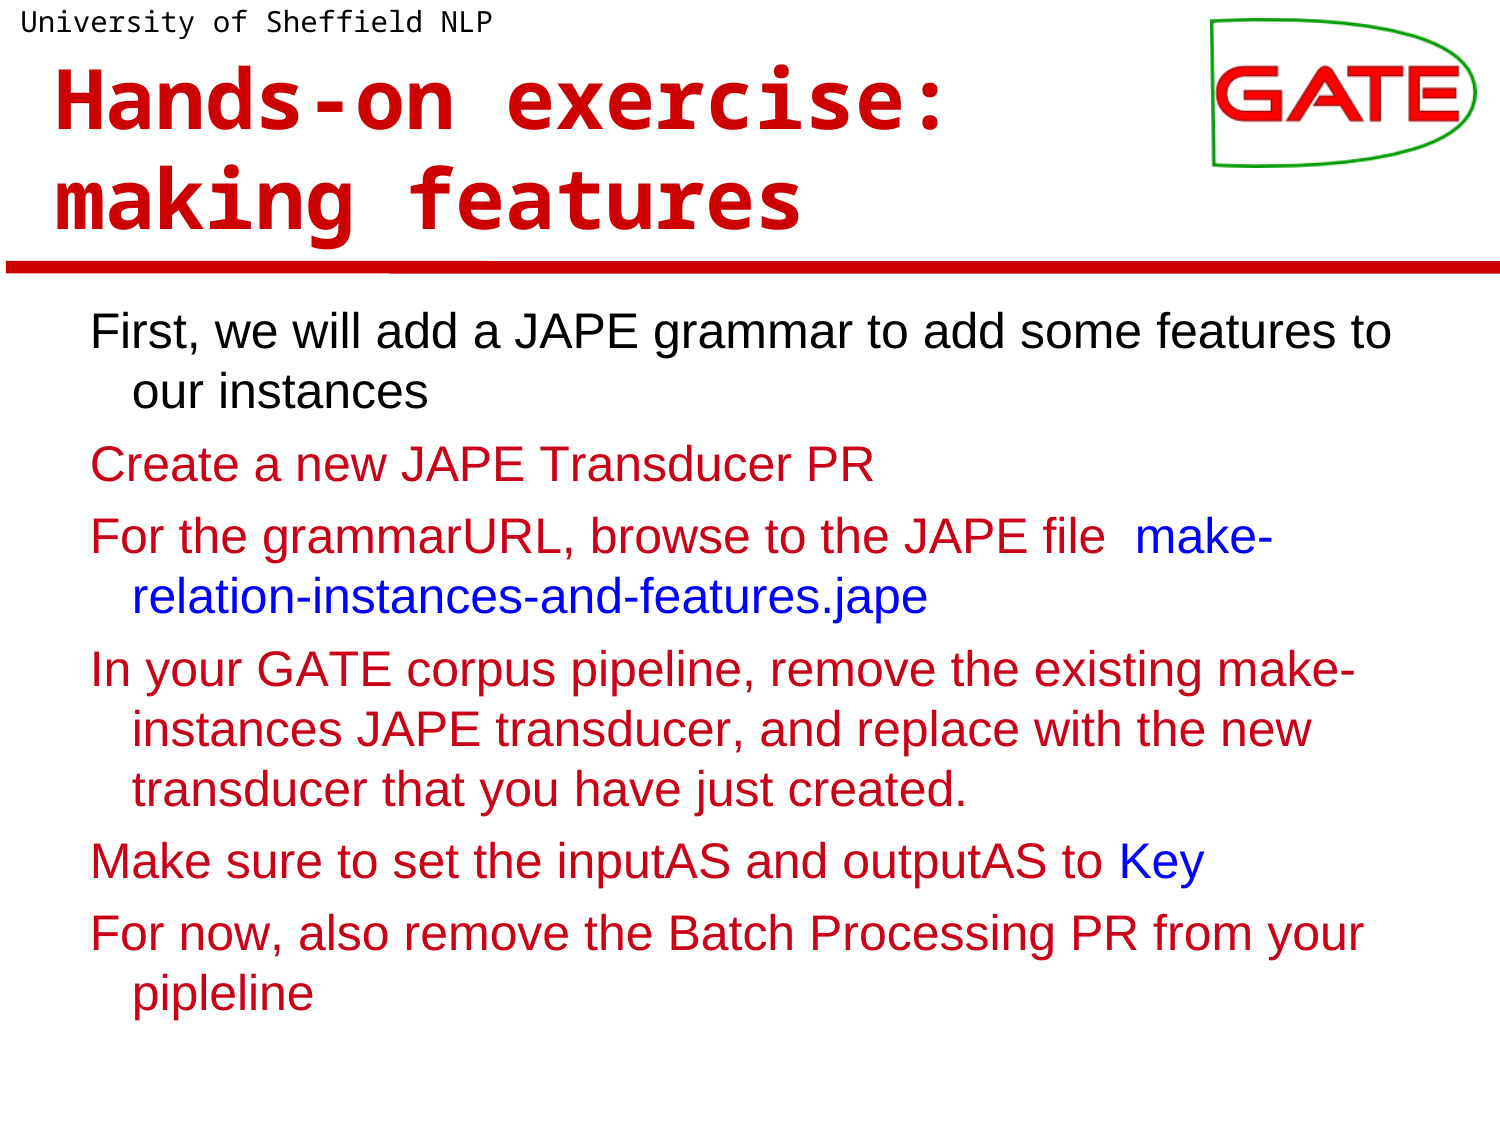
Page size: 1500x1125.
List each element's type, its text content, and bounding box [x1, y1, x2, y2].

picture [1210, 18, 1477, 168]
title Hands-on exercise: making features [41, 37, 1391, 254]
list First, we will add a JAPE grammar to add some features to our instances Create a new JAPE Transducer PR For the grammarURL, browse to the JAPE file make-relation-instances-and-features.jape In your GATE corpus pipeline, remove the existing make-instances JAPE transducer, and replace with the new transducer that you have just created. Make sure to set the inputAS and outputAS to Key For now, also remove the Batch Processing PR from your pipleline [74, 290, 1425, 1034]
